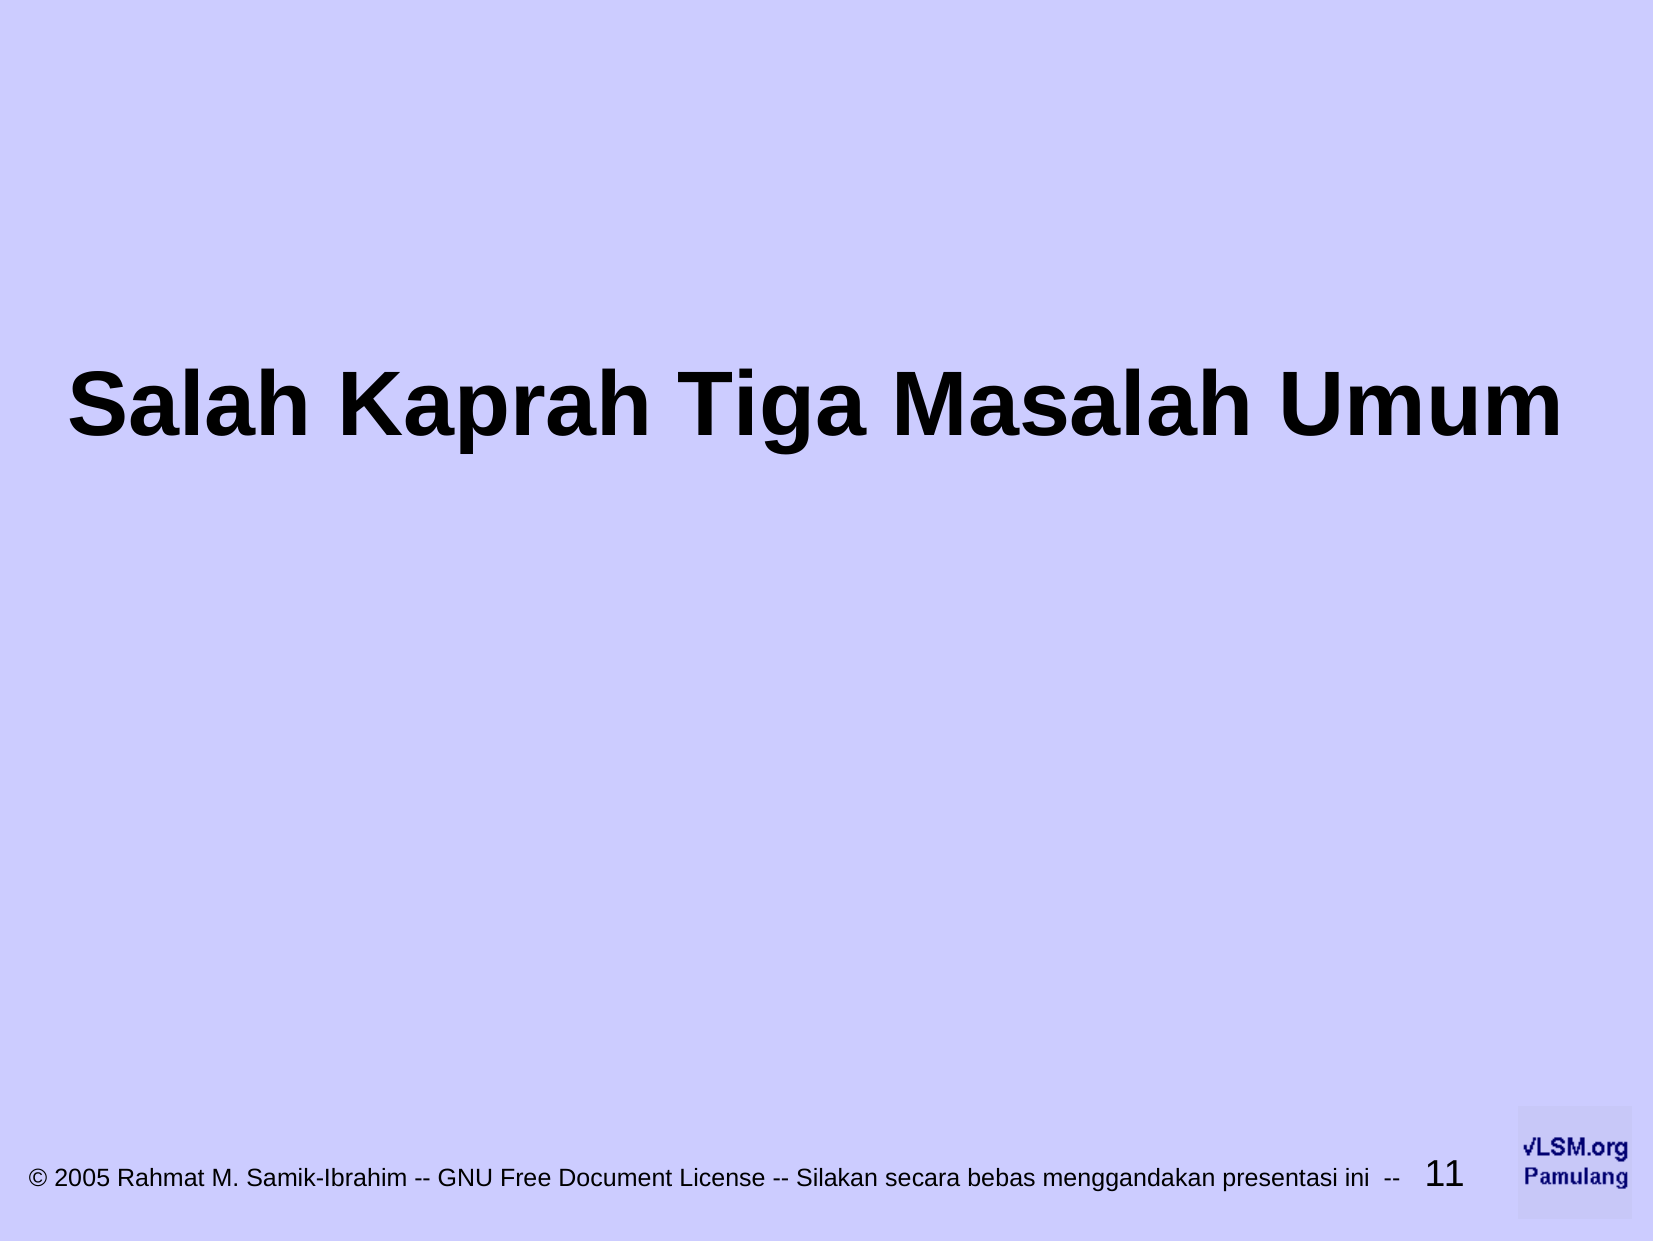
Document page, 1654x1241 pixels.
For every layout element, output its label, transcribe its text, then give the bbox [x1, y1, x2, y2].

picture [1518, 1106, 1632, 1219]
title Salah Kaprah Tiga Masalah Umum [24, 348, 1609, 459]
